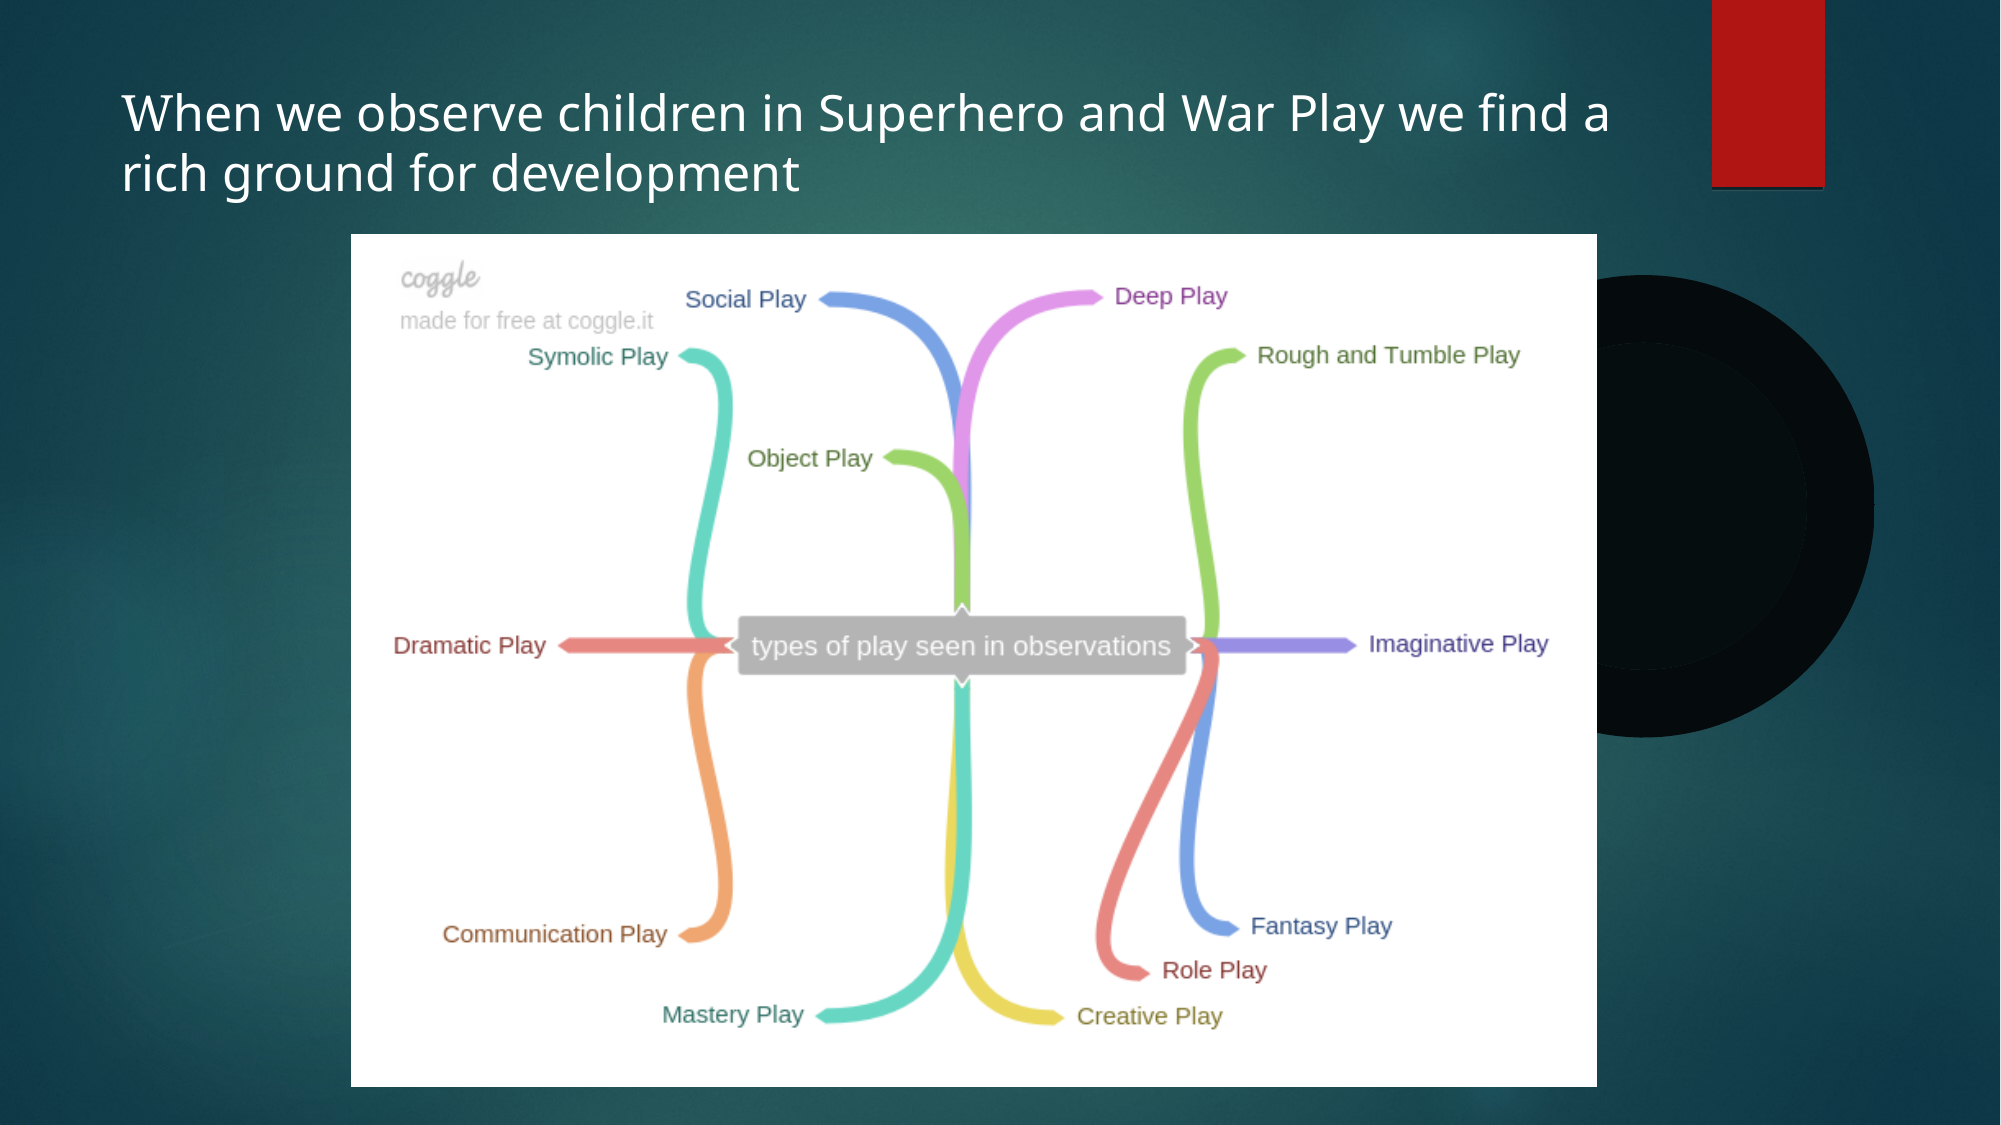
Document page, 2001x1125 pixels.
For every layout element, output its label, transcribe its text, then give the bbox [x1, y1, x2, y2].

title When we observe children in Superhero and War Play we find a rich ground for development [106, 74, 1649, 304]
picture [351, 234, 1597, 1087]
